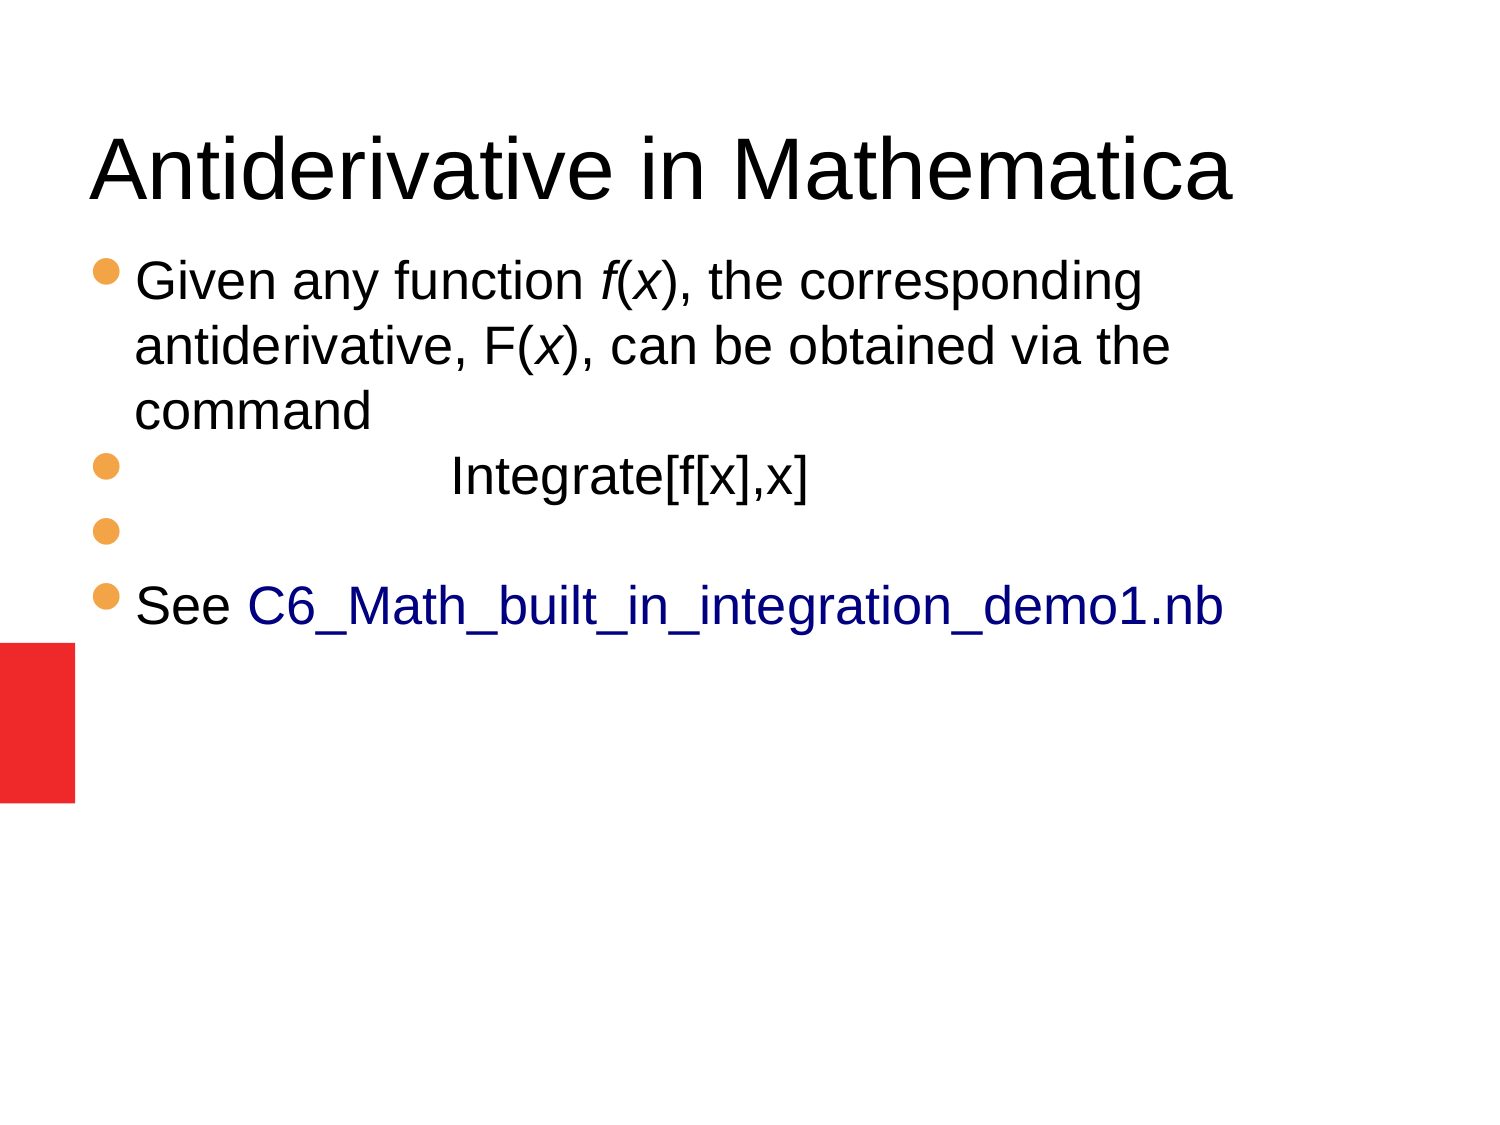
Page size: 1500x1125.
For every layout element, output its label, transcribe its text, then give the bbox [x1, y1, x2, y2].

text_box Antiderivative in Mathematica [74, 24, 1425, 225]
text_box Given any function f(x), the corresponding antiderivative, F(x), can be obtained via the command Integrate[f[x],x] See C6_Math_built_in_integration_demo1.nb [74, 237, 1425, 1005]
